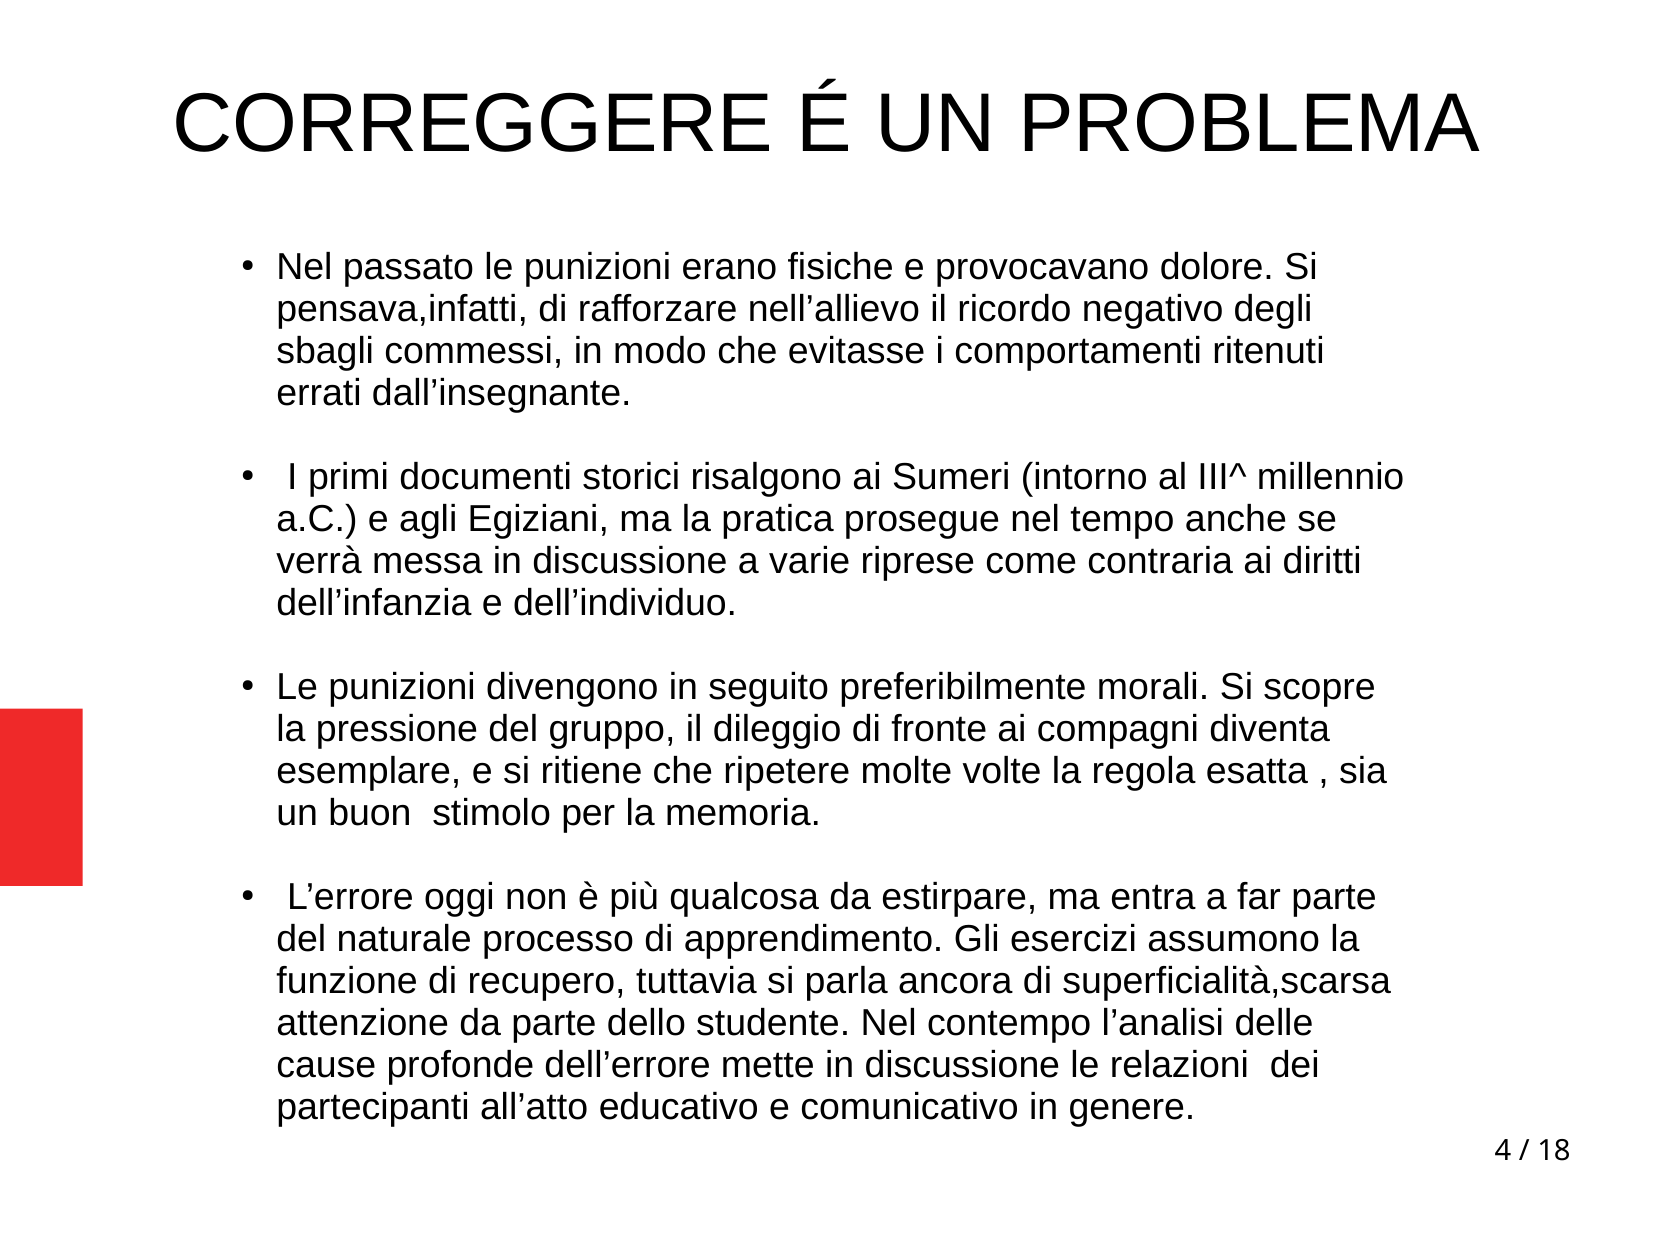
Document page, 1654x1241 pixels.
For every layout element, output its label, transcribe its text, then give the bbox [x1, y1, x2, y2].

text_box Nel passato le punizioni erano fisiche e provocavano dolore. Si pensava,infatti, di rafforzare nell’allievo il ricordo negativo degli sbagli commessi, in modo che evitasse i comportamenti ritenuti errati dall’insegnante. I primi documenti storici risalgono ai Sumeri (intorno al III^ millennio a.C.) e agli Egiziani, ma la pratica prosegue nel tempo anche se verrà messa in discussione a varie riprese come contraria ai diritti dell’infanzia e dell’individuo. Le punizioni divengono in seguito preferibilmente morali. Si scopre la pressione del gruppo, il dileggio di fronte ai compagni diventa esemplare, e si ritiene che ripetere molte volte la regola esatta , sia un buon stimolo per la memoria. L’errore oggi non è più qualcosa da estirpare, ma entra a far parte del naturale processo di apprendimento. Gli esercizi assumono la funzione di recupero, tuttavia si parla ancora di superficialità,scarsa attenzione da parte dello studente. Nel contempo l’analisi delle cause profonde dell’errore mette in discussione le relazioni dei partecipanti all’atto educativo e comunicativo in genere. [226, 238, 1425, 1135]
text_box CORREGGERE É UN PROBLEMA [11, 68, 1642, 223]
